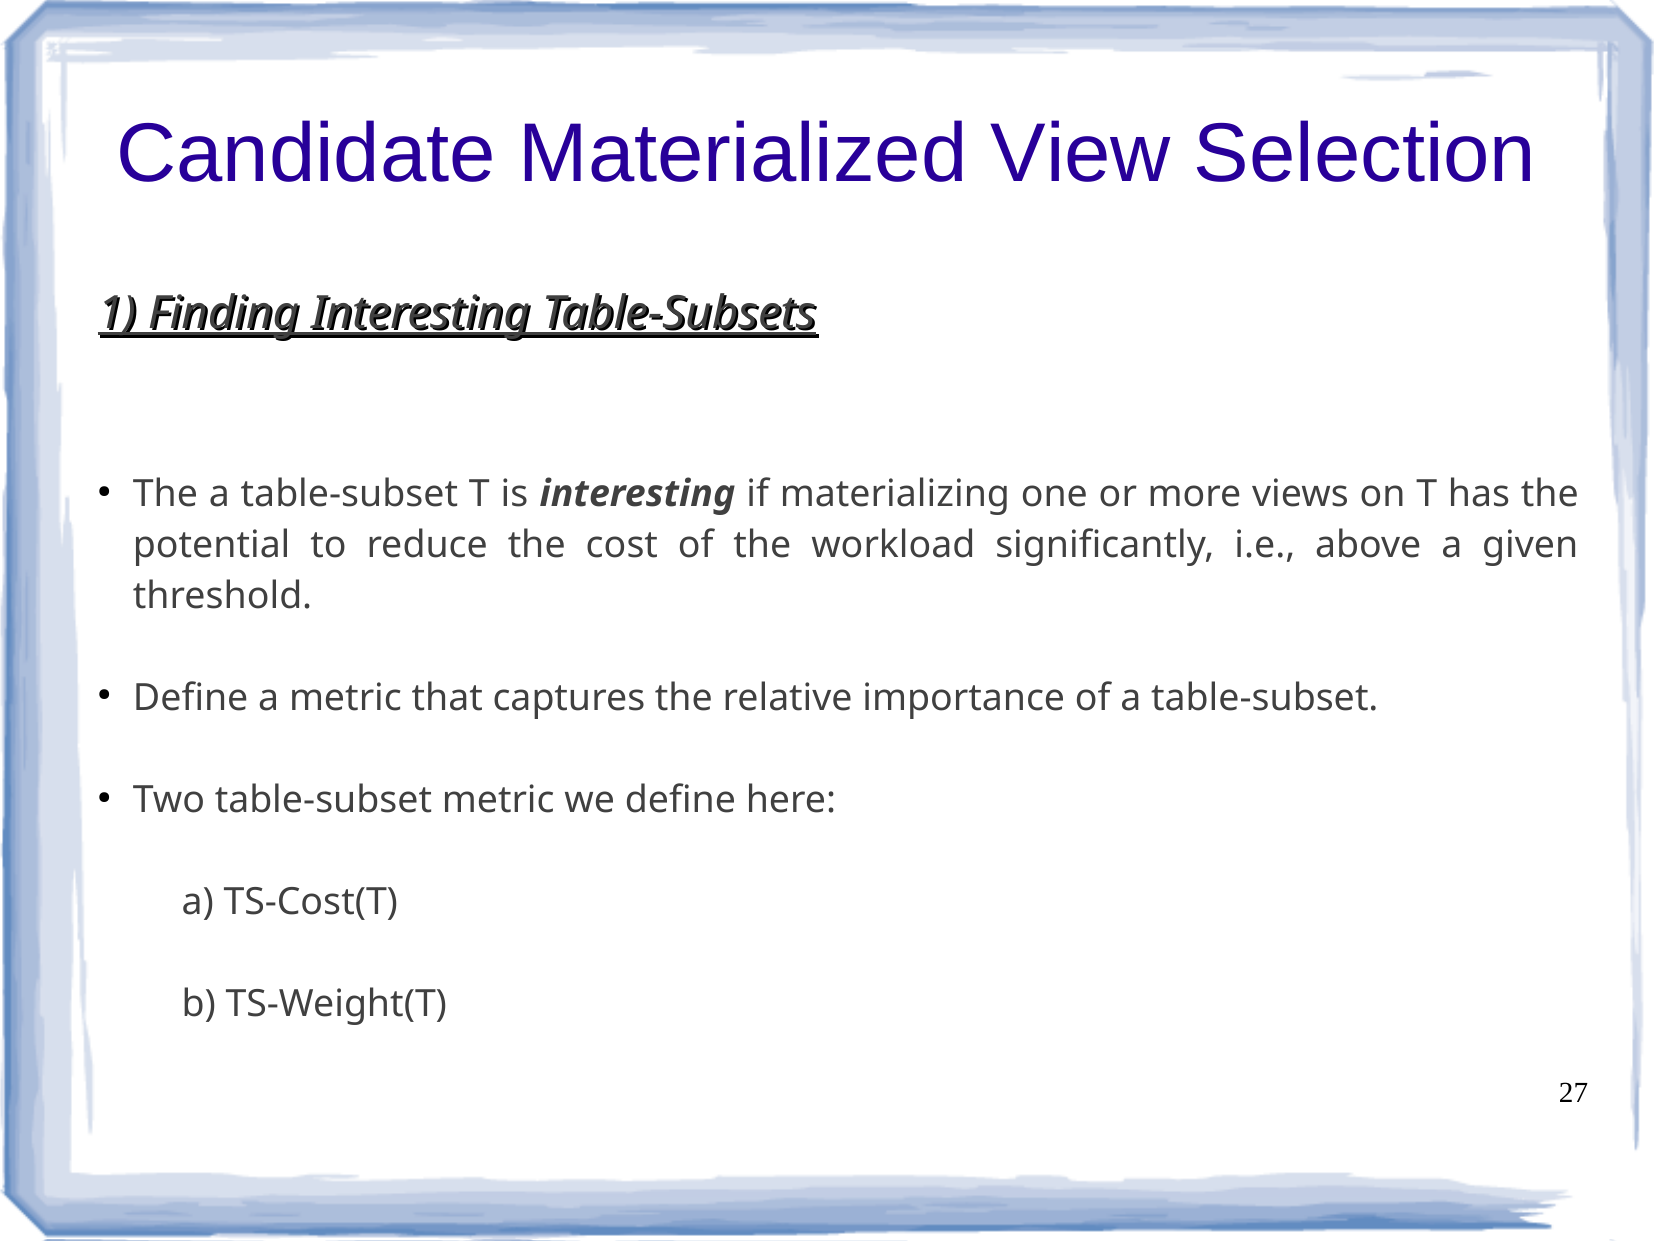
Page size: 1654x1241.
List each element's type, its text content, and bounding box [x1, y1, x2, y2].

text_box 1) Finding Interesting Table-Subsets The a table-subset T is interesting if materializing one or more views on T has the potential to reduce the cost of the workload significantly, i.e., above a given threshold. Define a metric that captures the relative importance of a table-subset. Two table-subset metric we define here: a) TS-Cost(T) b) TS-Weight(T) [82, 271, 1595, 969]
picture [0, 0, 1654, 1241]
title Candidate Materialized View Selection [82, 49, 1571, 257]
